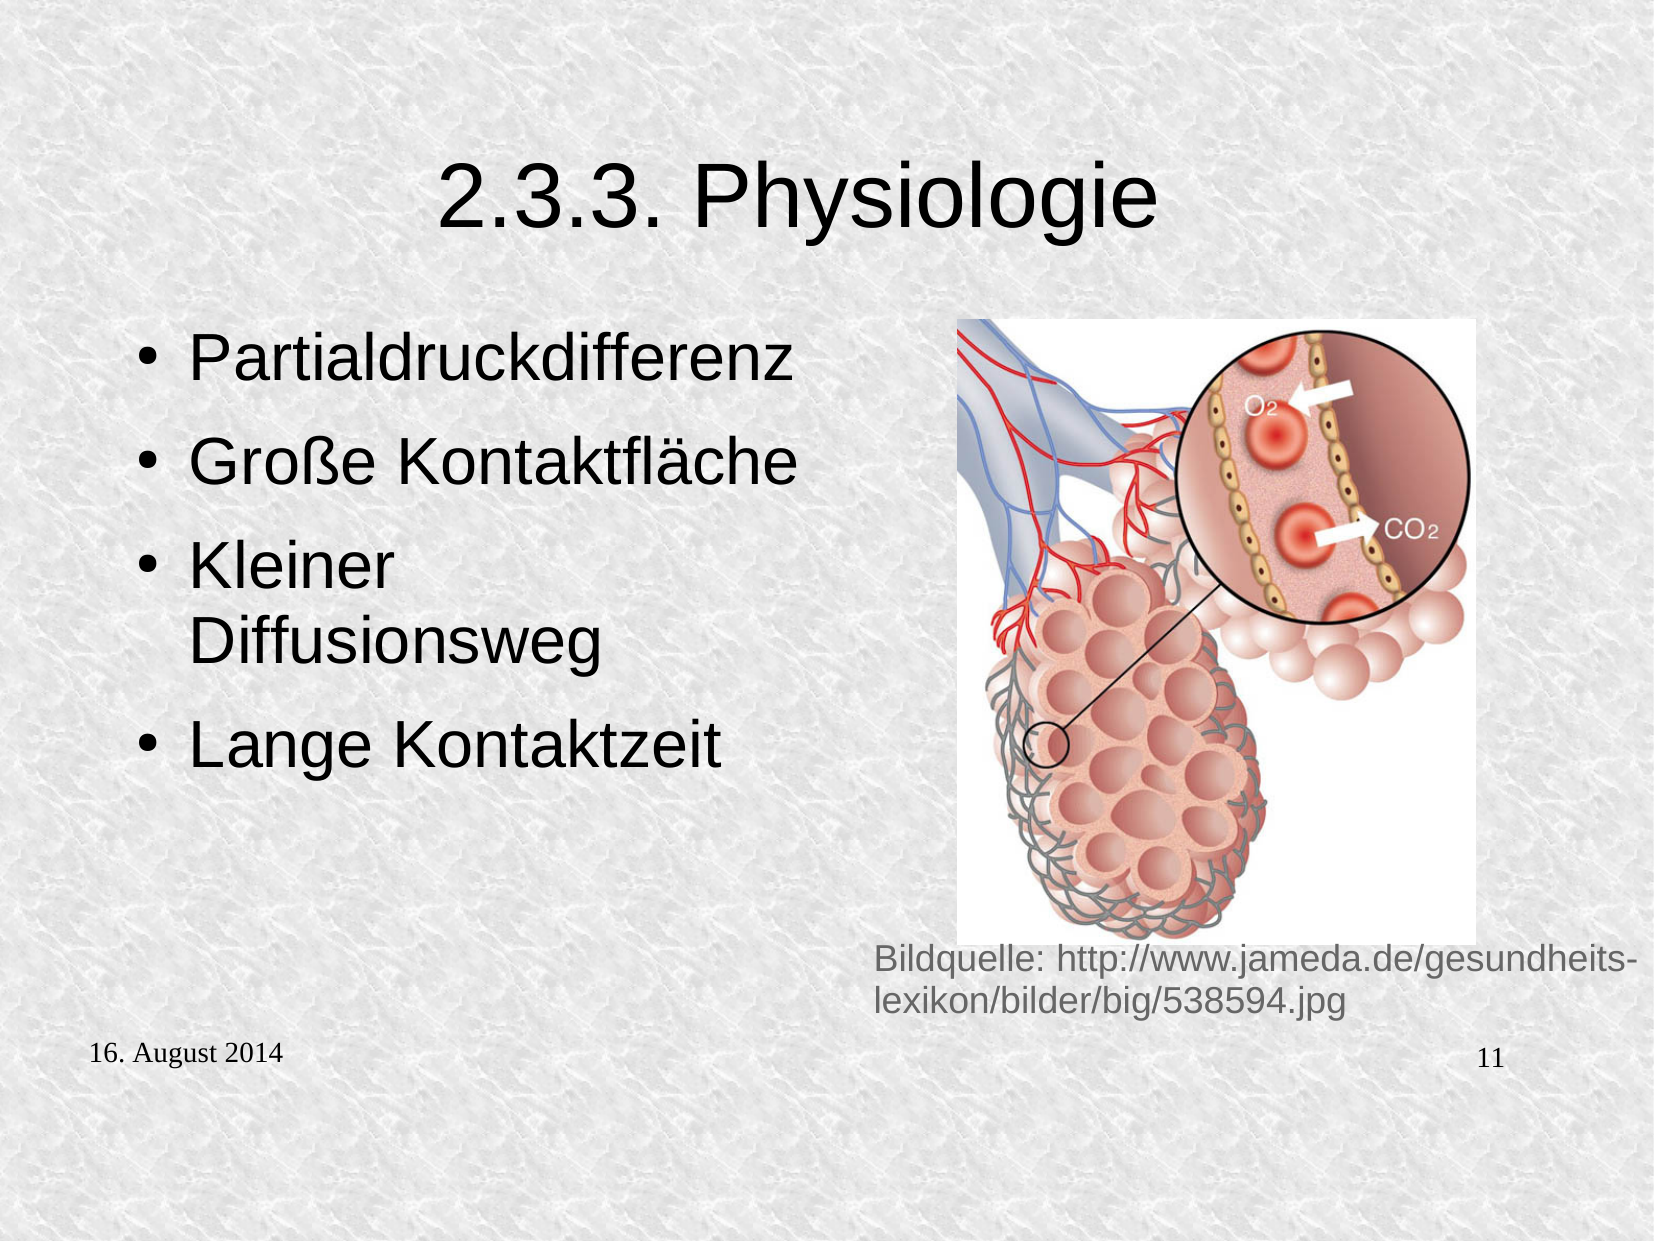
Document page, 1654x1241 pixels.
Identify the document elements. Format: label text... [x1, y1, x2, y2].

text_box Bildquelle: http://www.jameda.de/gesundheits- lexikon/bilder/big/538594.jpg [858, 929, 1652, 1029]
title 2.3.3. Physiologie [118, 112, 1506, 281]
list Partialdruckdifferenz Große Kontaktfläche Kleiner Diffusionsweg Lange Kontaktzeit [118, 319, 827, 945]
picture [0, 0, 1654, 1241]
